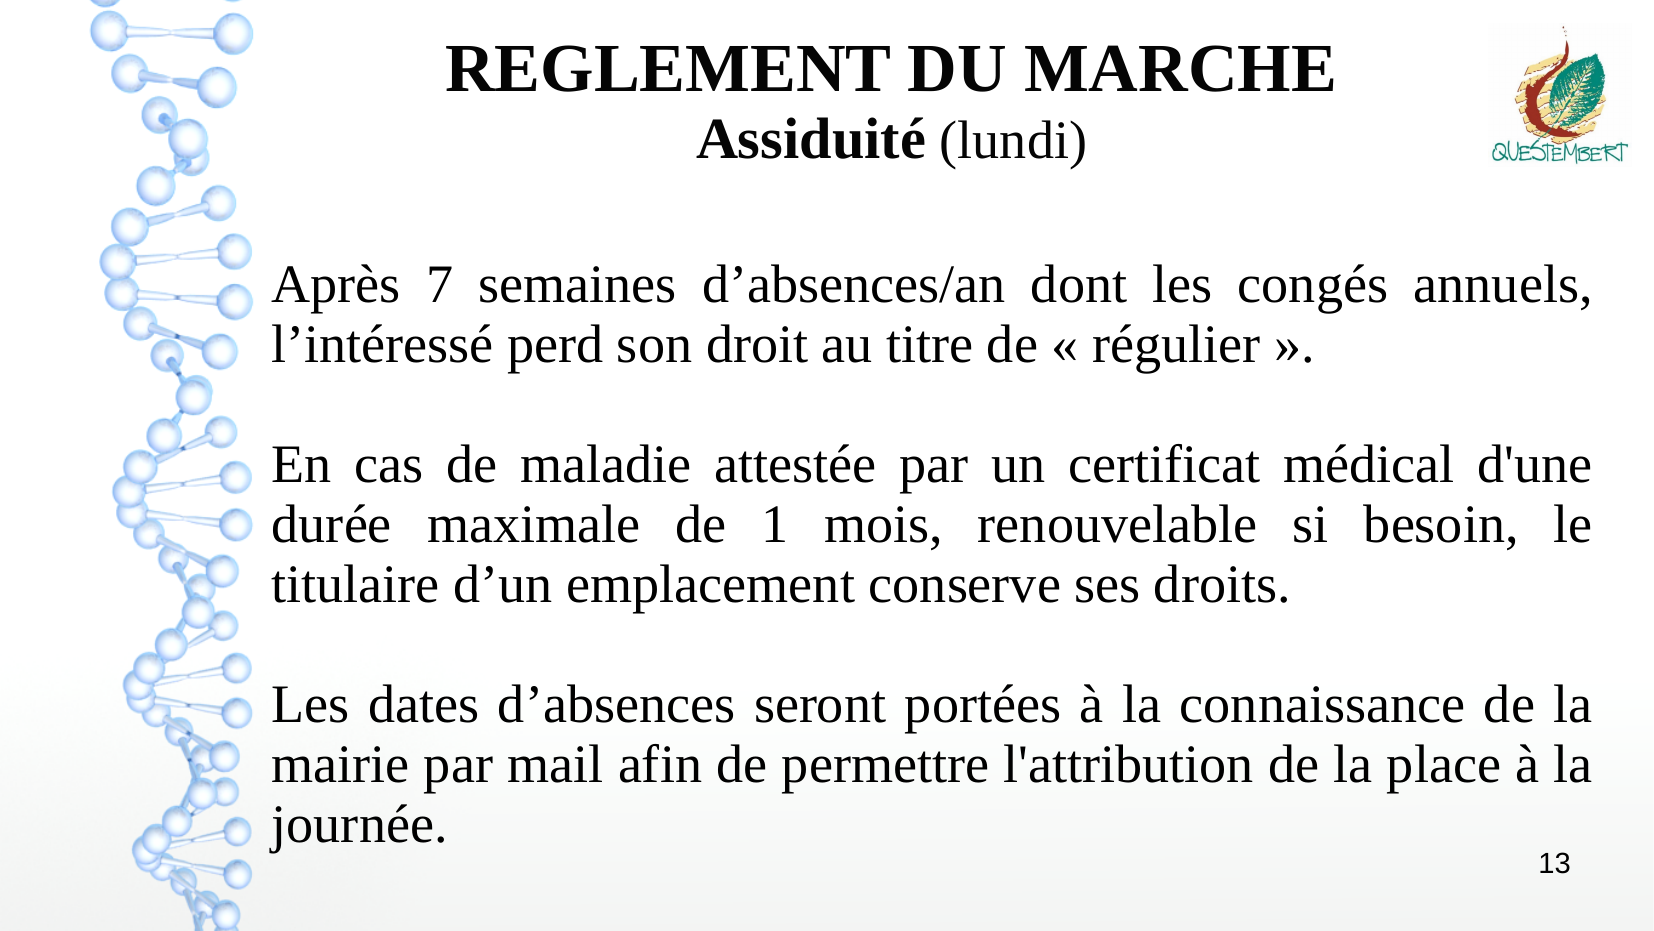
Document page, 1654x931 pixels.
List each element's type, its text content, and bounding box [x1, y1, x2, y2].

picture [0, 0, 1654, 931]
subtitle Après 7 semaines d’absences/an dont les congés annuels, l’intéressé perd son droit au titre de « régulier ». En cas de maladie attestée par un certificat médical d'une durée maximale de 1 mois, renouvelable si besoin, le titulaire d’un emplacement conserve ses droits. Les dates d’absences seront portées à la connaissance de la mairie par mail afin de permettre l'attribution de la place à la journée. [271, 222, 1595, 886]
title REGLEMENT DU MARCHE Assiduité (lundi) [283, 29, 1501, 172]
